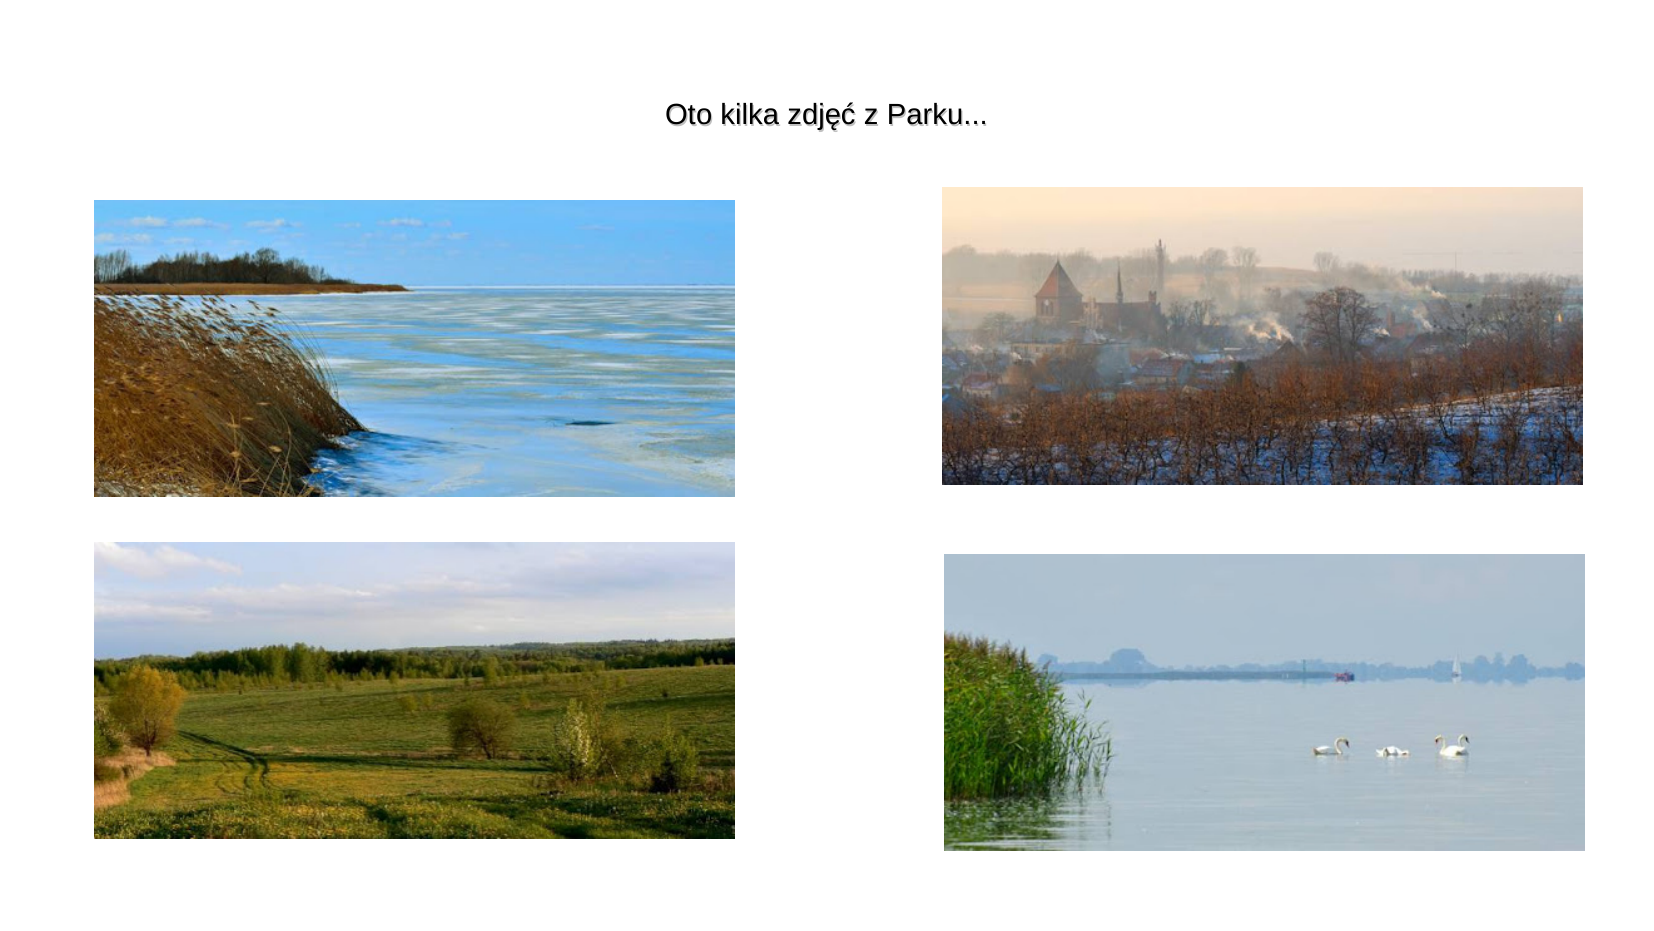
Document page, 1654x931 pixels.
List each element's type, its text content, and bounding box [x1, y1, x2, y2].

picture [94, 200, 735, 498]
picture [942, 187, 1583, 485]
picture [94, 542, 735, 839]
picture [944, 554, 1585, 851]
title Oto kilka zdjęć z Parku... [82, 37, 1571, 193]
